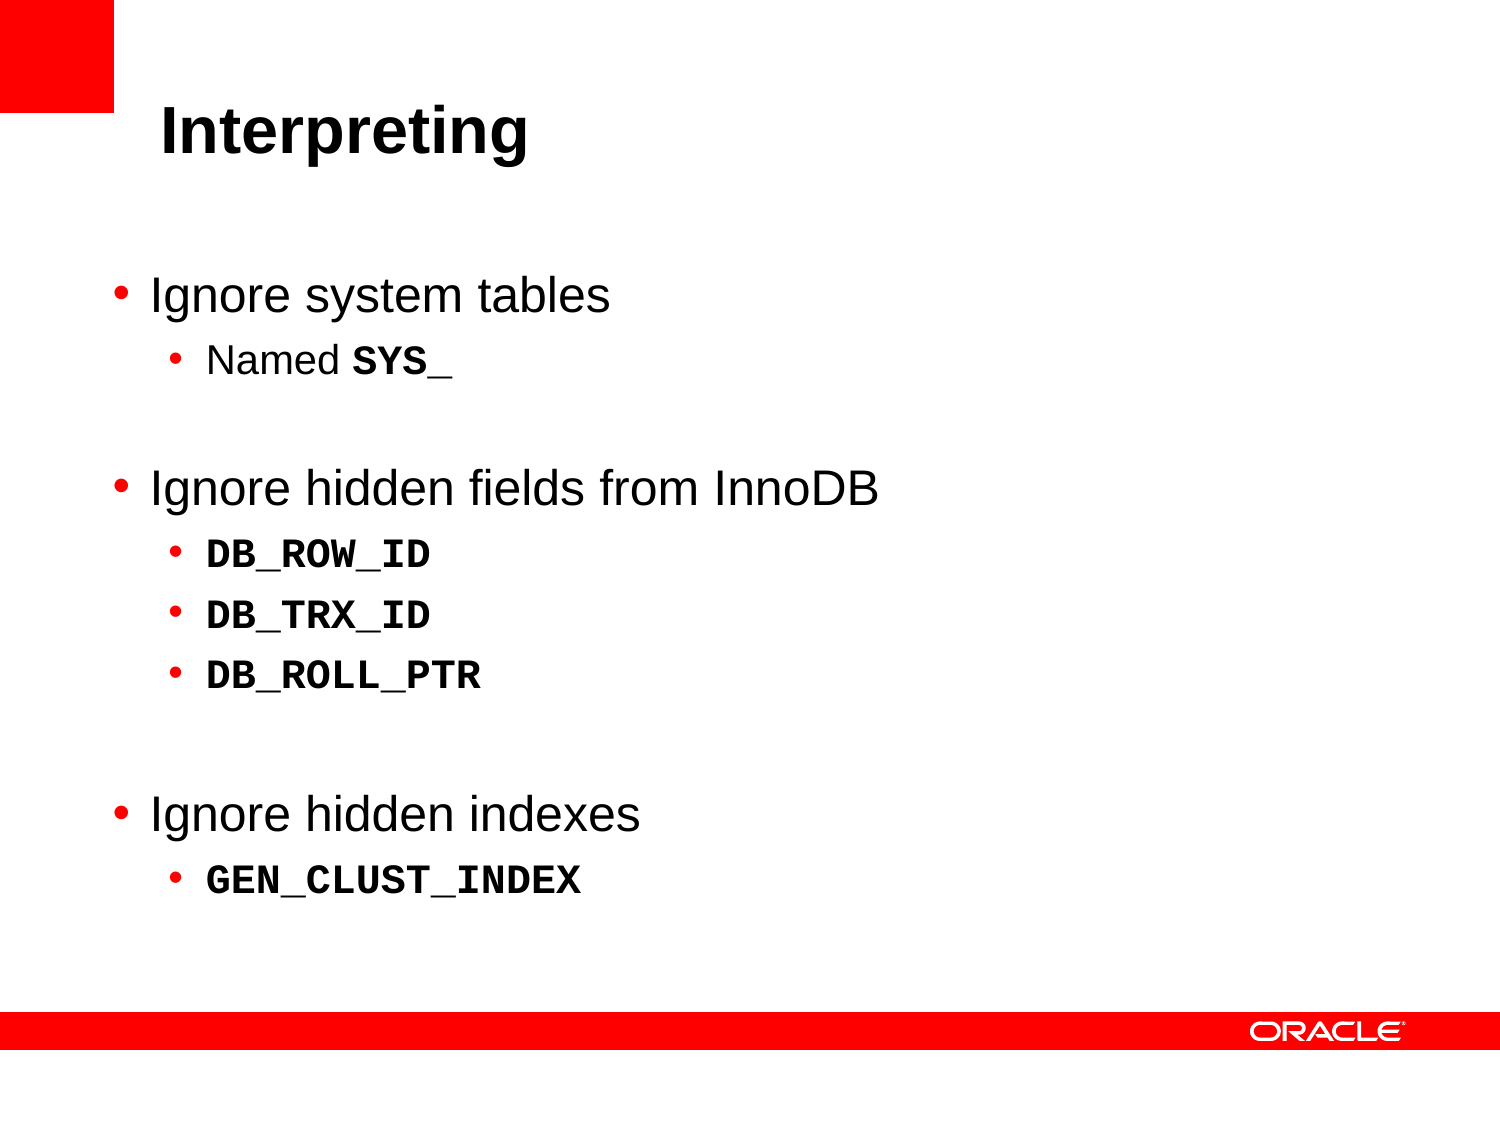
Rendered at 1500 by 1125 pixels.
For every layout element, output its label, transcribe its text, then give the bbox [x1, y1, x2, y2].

picture [0, 0, 114, 113]
picture [0, 1012, 1500, 1050]
title Interpreting [145, 49, 1390, 205]
list Ignore system tables Named SYS_ Ignore hidden fields from InnoDB DB_ROW_ID DB_TRX_ID DB_ROLL_PTR Ignore hidden indexes GEN_CLUST_INDEX [112, 262, 1349, 975]
